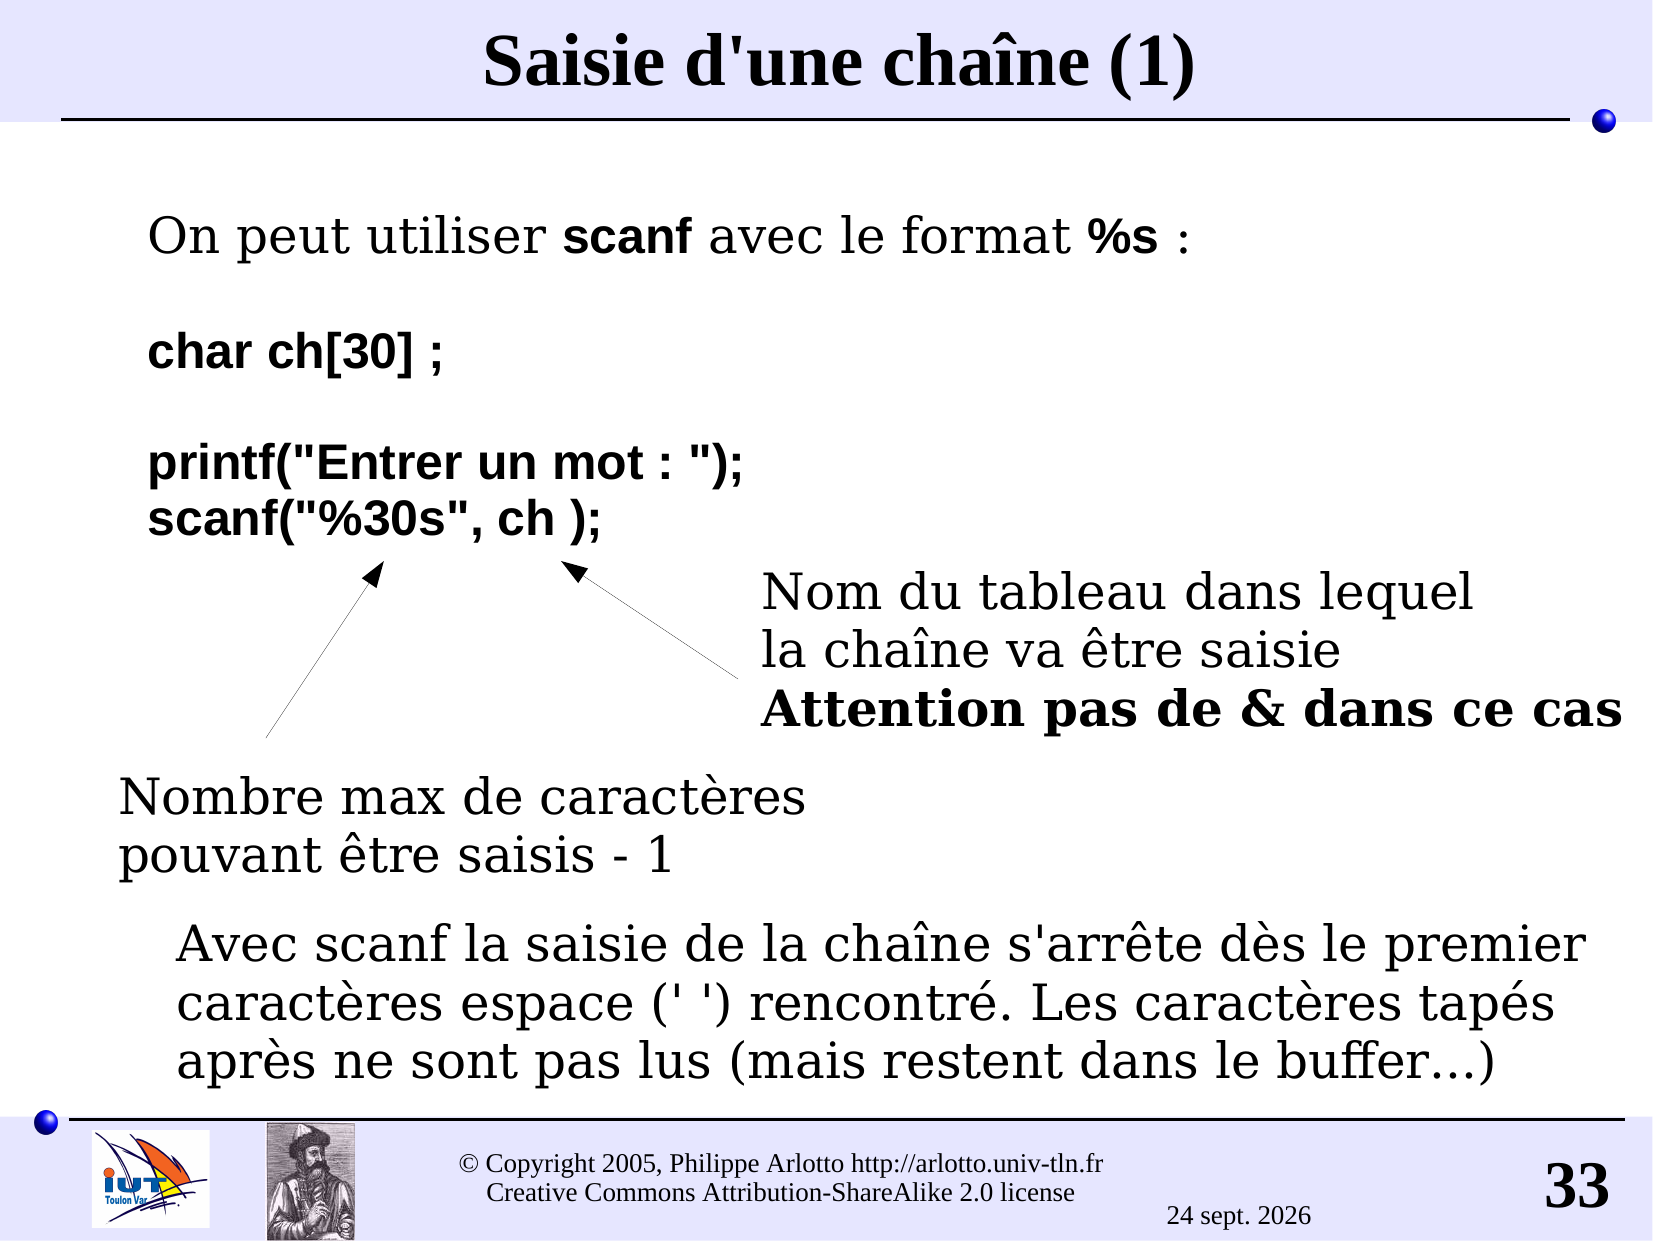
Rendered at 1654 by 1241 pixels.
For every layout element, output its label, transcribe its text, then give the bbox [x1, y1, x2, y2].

text_box Nombre max de caractères pouvant être saisis - 1 [118, 767, 809, 885]
picture [265, 1122, 355, 1241]
text_box Nom du tableau dans lequel la chaîne va être saisie Attention pas de & dans ce cas [761, 562, 1624, 740]
title Saisie d'une chaîne (1) [95, 11, 1585, 110]
text_box Avec scanf la saisie de la chaîne s'arrête dès le premier caractères espace (' ') rencontré. Les caractères tapés après ne sont pas lus (mais restent dans le buffer...) [176, 915, 1586, 1091]
text_box On peut utiliser scanf avec le format %s : char ch[30] ; printf("Entrer un mot : "); scanf("%30s", ch ); [147, 206, 1193, 666]
